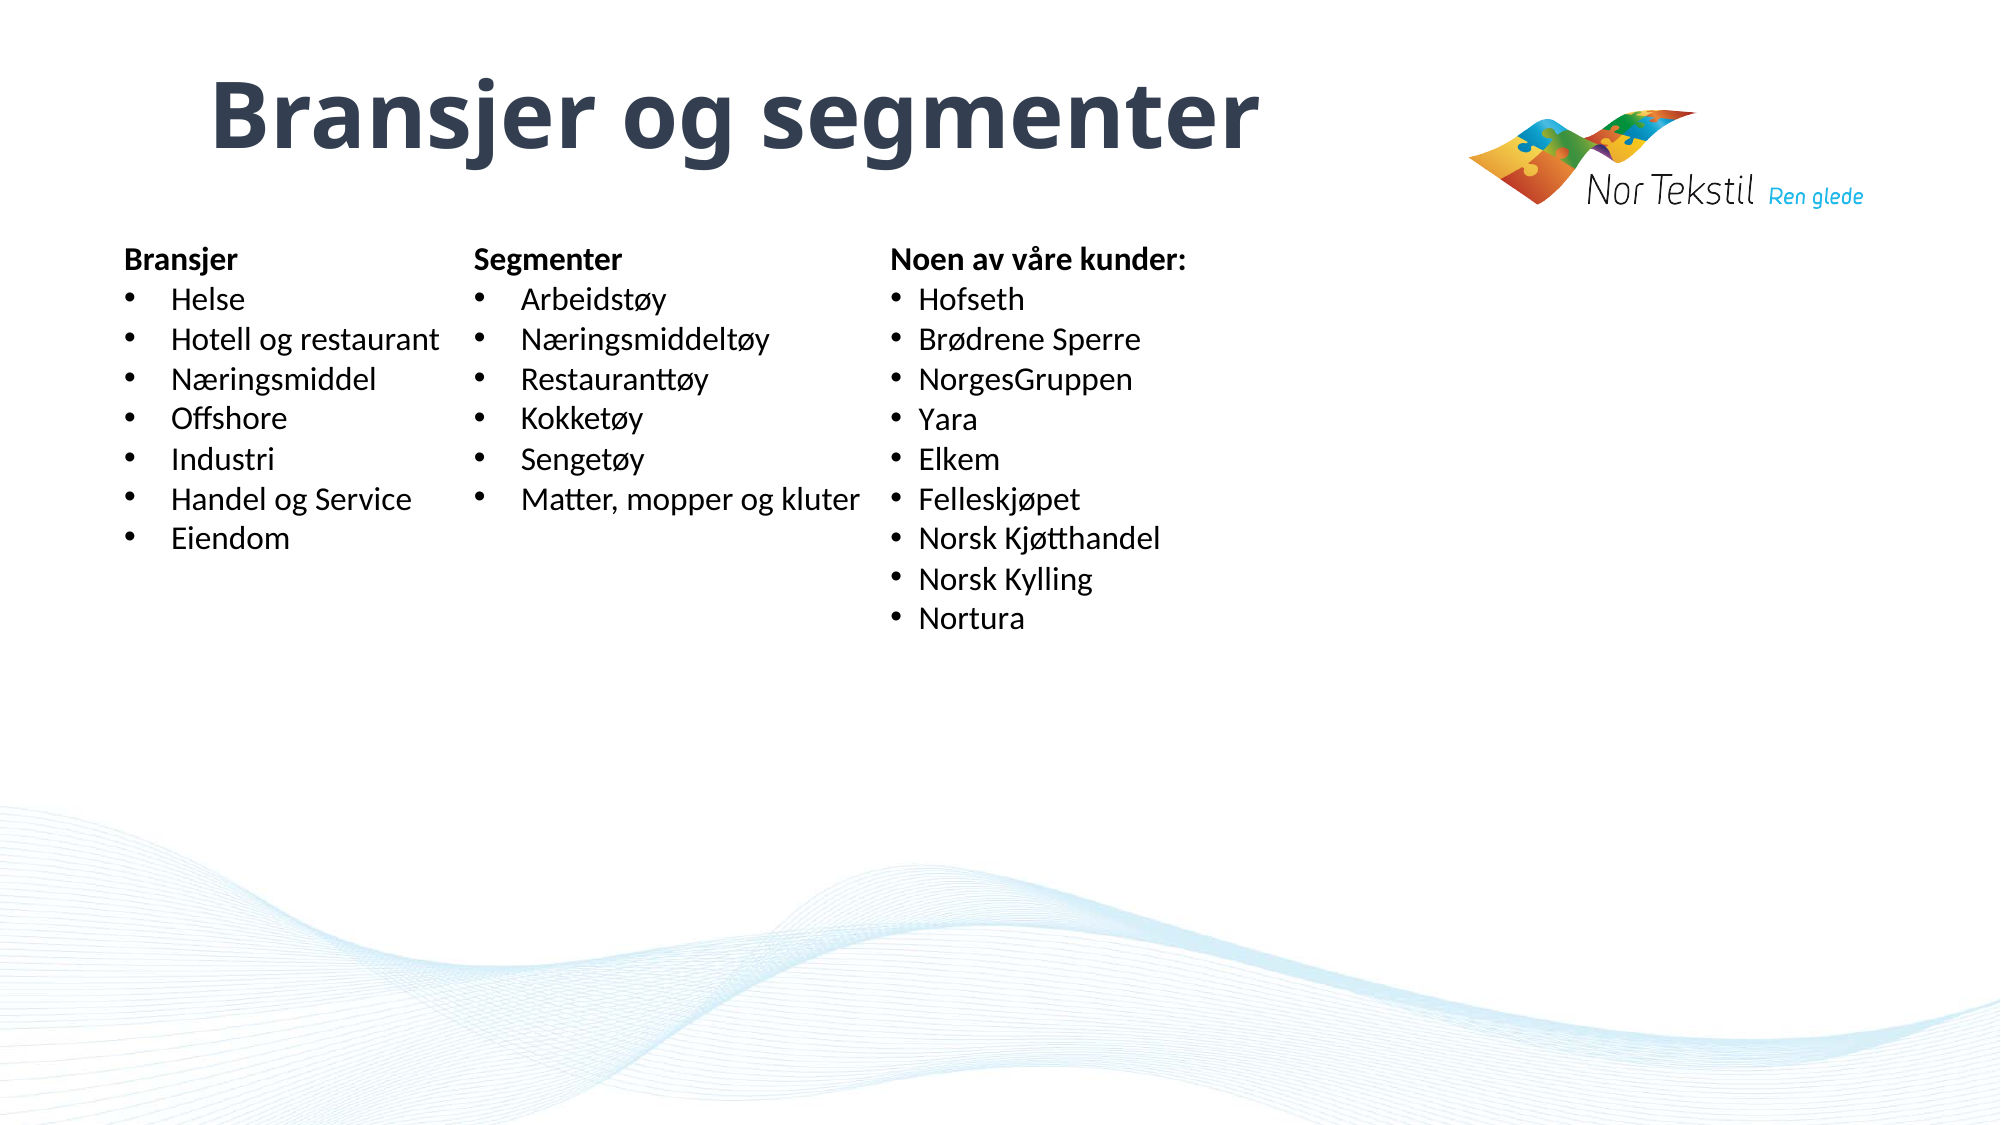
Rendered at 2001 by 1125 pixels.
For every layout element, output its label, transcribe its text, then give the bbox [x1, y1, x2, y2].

text_box Noen av våre kunder: Hofseth Brødrene Sperre NorgesGruppen Yara Elkem Felleskjøpet Norsk Kjøtthandel Norsk Kylling Nortura [875, 229, 1294, 695]
text_box Segmenter Arbeidstøy Næringsmiddeltøy Restauranttøy Kokketøy Sengetøy Matter, mopper og kluter [458, 229, 875, 528]
text_box Bransjer og segmenter [193, 0, 1347, 230]
text_box Bransjer Helse Hotell og restaurant Næringsmiddel Offshore Industri Handel og Service Eiendom [109, 229, 460, 568]
text_box [609, 581, 2000, 1015]
